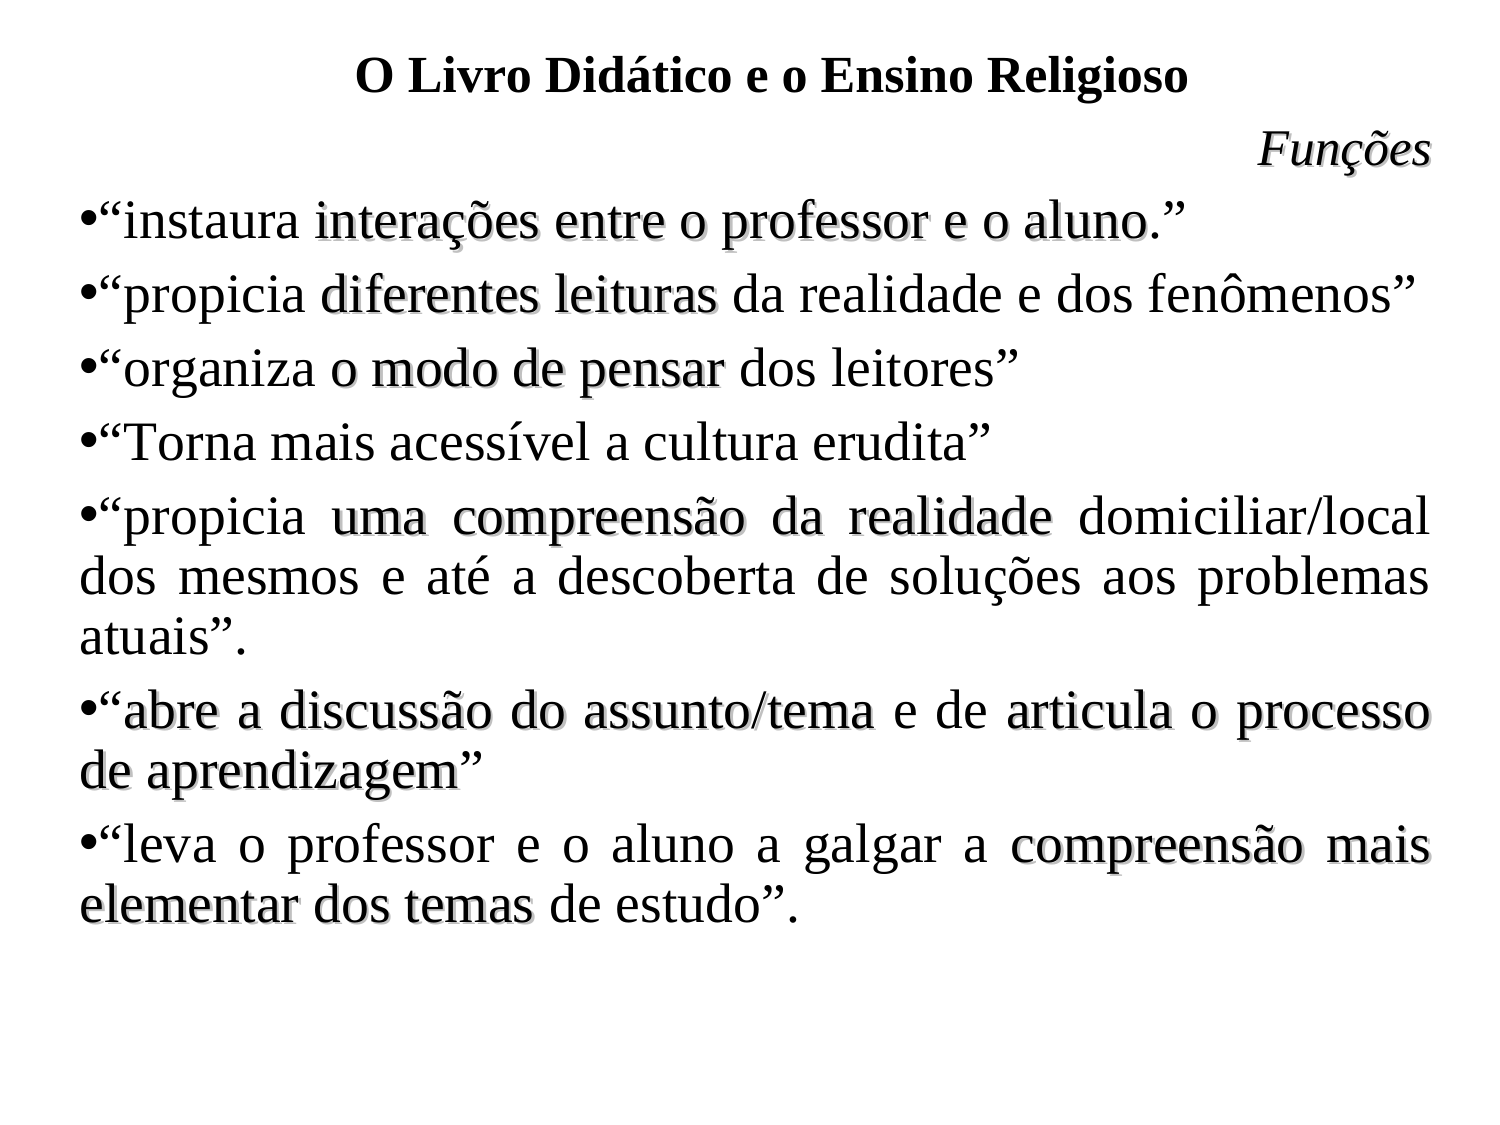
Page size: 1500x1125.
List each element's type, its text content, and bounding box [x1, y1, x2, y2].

title O Livro Didático e o Ensino Religioso [112, 31, 1432, 112]
list Funções “instaura interações entre o professor e o aluno.” “propicia diferentes leituras da realidade e dos fenômenos” “organiza o modo de pensar dos leitores” “Torna mais acessível a cultura erudita” “propicia uma compreensão da realidade domiciliar/local dos mesmos e até a descoberta de soluções aos problemas atuais”. “abre a discussão do assunto/tema e de articula o processo de aprendizagem” “leva o professor e o aluno a galgar a compreensão mais elementar dos temas de estudo”. [64, 113, 1447, 1012]
